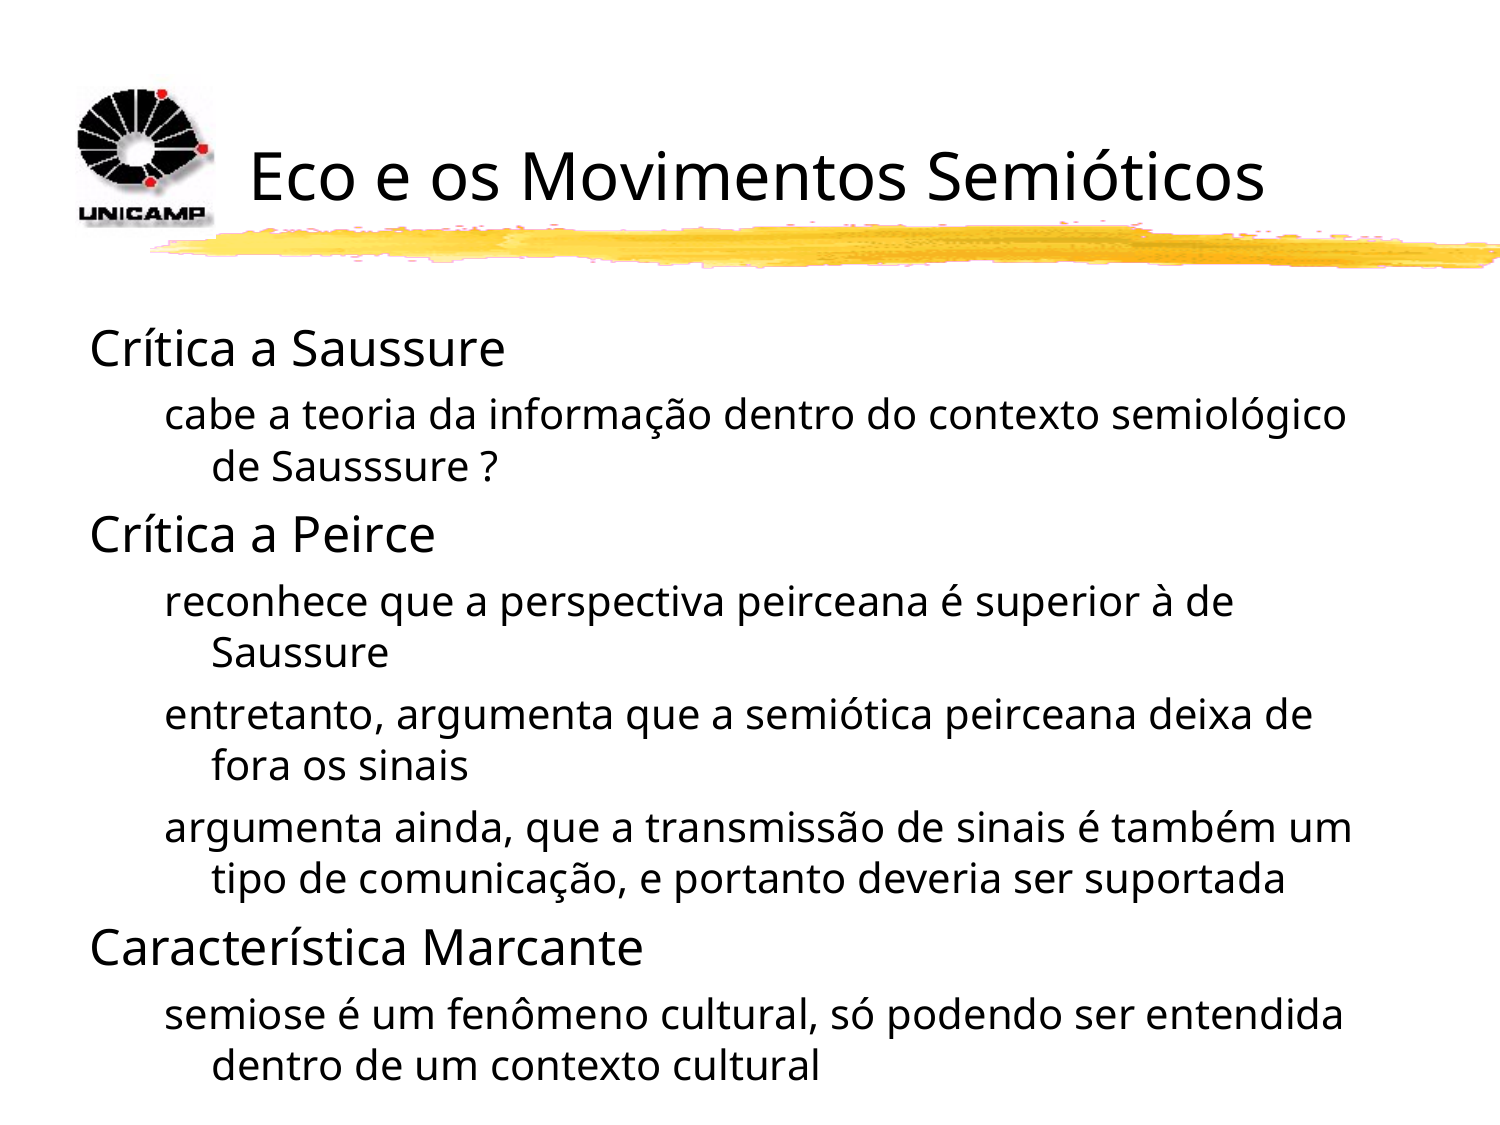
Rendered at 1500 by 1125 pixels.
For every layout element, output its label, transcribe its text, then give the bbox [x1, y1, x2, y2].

list Crítica a Saussure cabe a teoria da informação dentro do contexto semiológico de Sausssure ? Crítica a Peirce reconhece que a perspectiva peirceana é superior à de Saussure entretanto, argumenta que a semiótica peirceana deixa de fora os sinais argumenta ainda, que a transmissão de sinais é também um tipo de comunicação, e portanto deveria ser suportada Característica Marcante semiose é um fenômeno cultural, só podendo ser entendida dentro de um contexto cultural [74, 309, 1417, 994]
picture [75, 74, 1500, 279]
title Eco e os Movimentos Semióticos [233, 30, 1434, 225]
